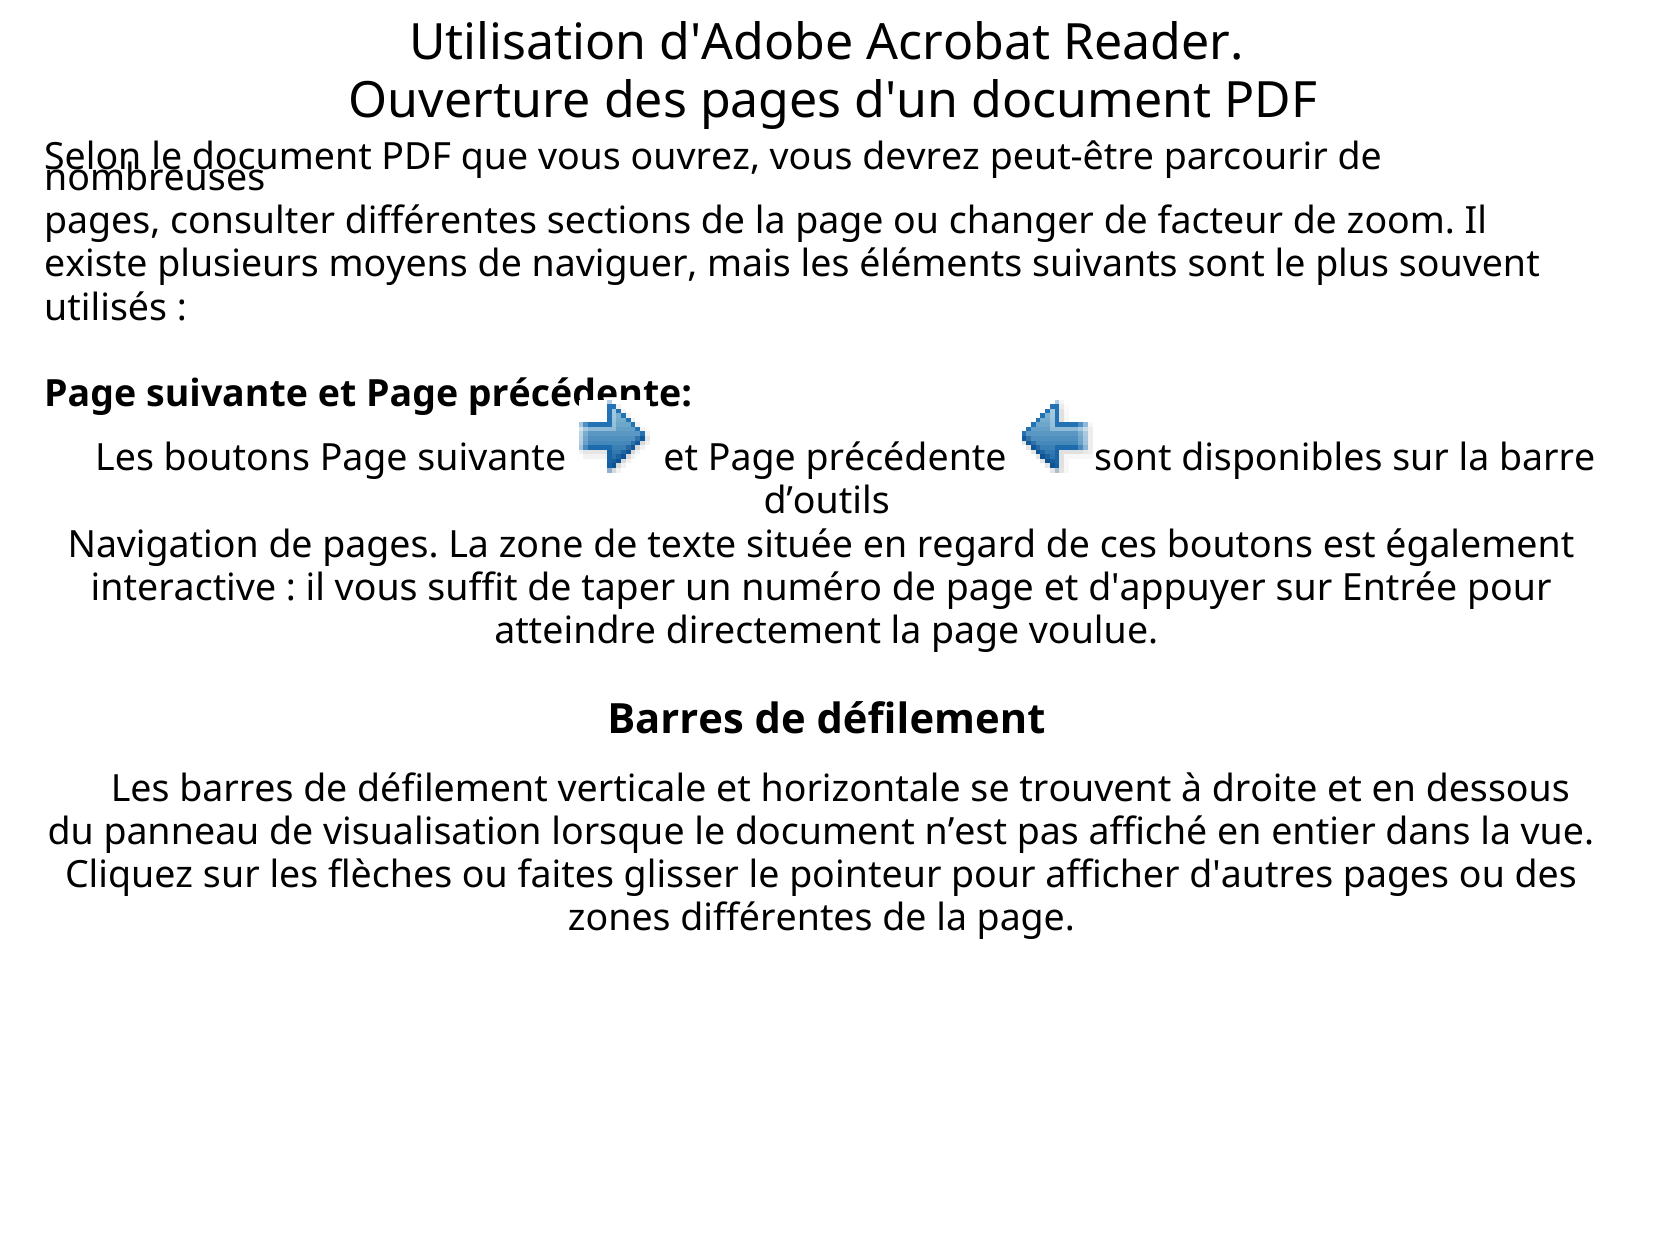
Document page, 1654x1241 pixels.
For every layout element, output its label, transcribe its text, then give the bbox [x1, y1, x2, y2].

text_box Utilisation d'Adobe Acrobat Reader. Ouverture des pages d'un document PDF Selon le document PDF que vous ouvrez, vous devrez peut-être parcourir de nombreuses pages, consulter différentes sections de la page ou changer de facteur de zoom. Il existe plusieurs moyens de naviguer, mais les éléments suivants sont le plus souvent utilisés : Page suivante et Page précédente: Les boutons Page suivante et Page précédente sont disponibles sur la barre d’outils Navigation de pages. La zone de texte située en regard de ces boutons est également interactive : il vous suffit de taper un numéro de page et d'appuyer sur Entrée pour atteindre directement la page voulue. Barres de défilement Les barres de défilement verticale et horizontale se trouvent à droite et en dessous du panneau de visualisation lorsque le document n’est pas affiché en entier dans la vue. Cliquez sur les flèches ou faites glisser le pointeur pour afficher d'autres pages ou des zones différentes de la page. [29, 29, 1624, 1168]
picture [1022, 400, 1093, 473]
picture [579, 400, 650, 473]
